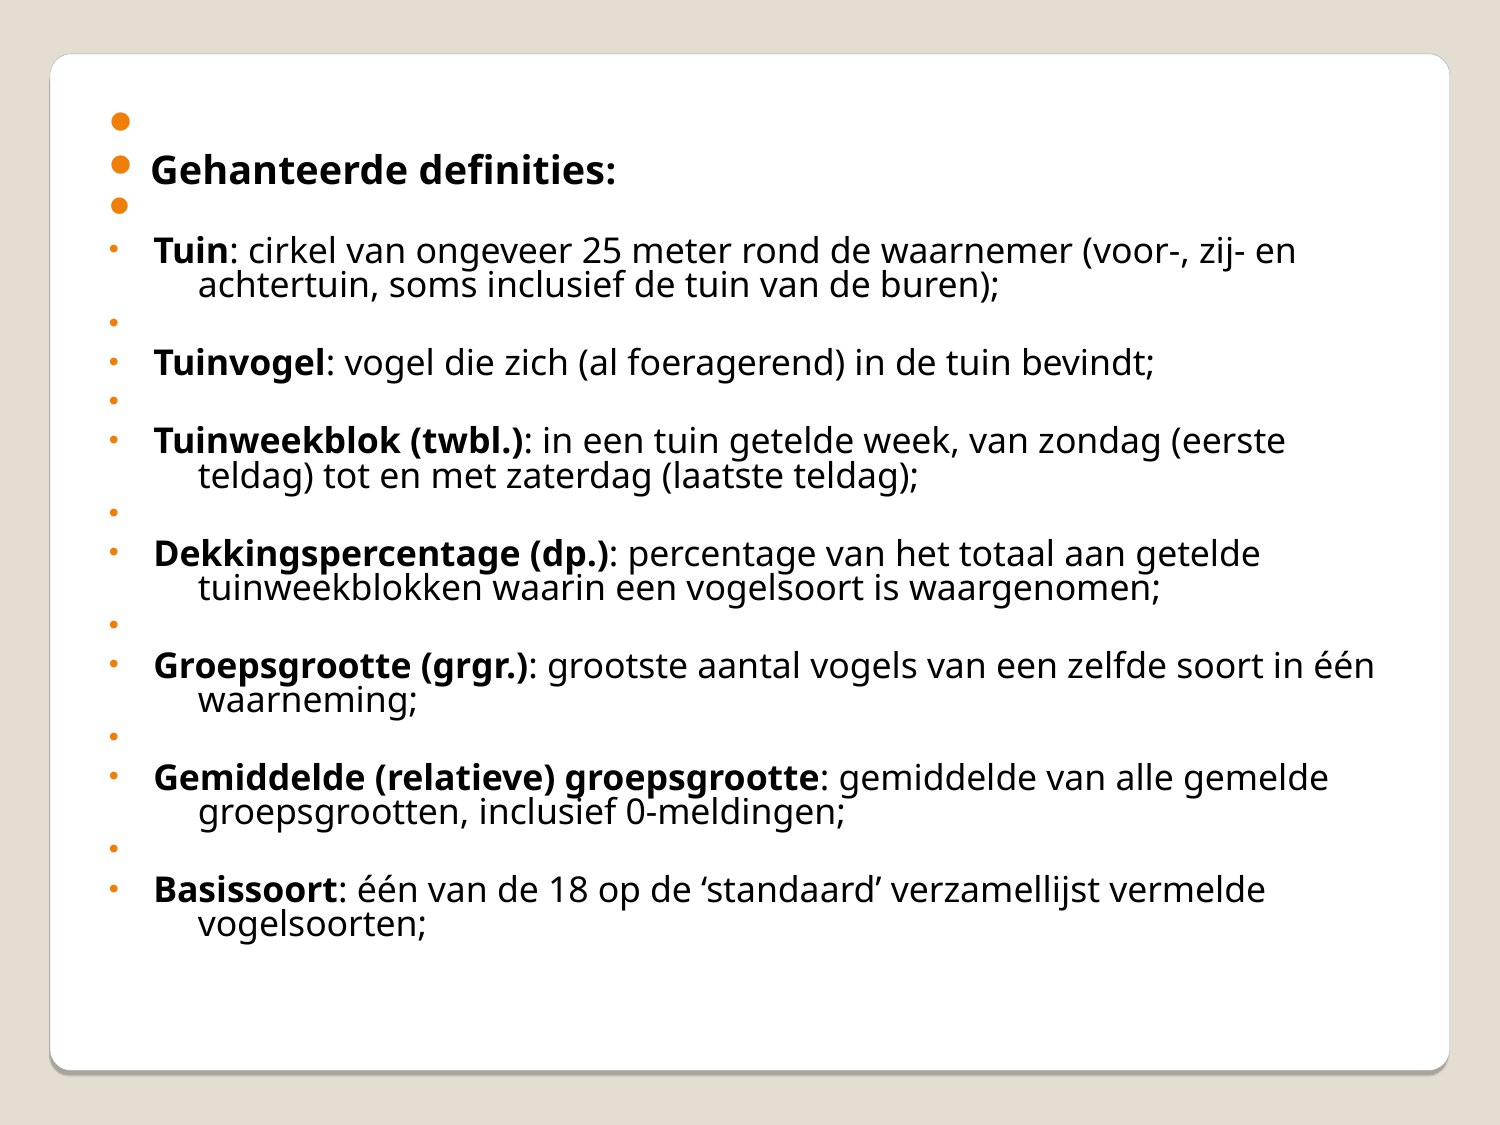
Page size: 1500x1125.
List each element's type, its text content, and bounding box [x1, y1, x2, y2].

list Gehanteerde definities: Tuin: cirkel van ongeveer 25 meter rond de waarnemer (voor-, zij- en achtertuin, soms inclusief de tuin van de buren); Tuinvogel: vogel die zich (al foeragerend) in de tuin bevindt; Tuinweekblok (twbl.): in een tuin getelde week, van zondag (eerste teldag) tot en met zaterdag (laatste teldag); Dekkingspercentage (dp.): percentage van het totaal aan getelde tuinweekblokken waarin een vogelsoort is waargenomen; Groepsgrootte (grgr.): grootste aantal vogels van een zelfde soort in één waarneming; Gemiddelde (relatieve) groepsgrootte: gemiddelde van alle gemelde groepsgrootten, inclusief 0-meldingen; Basissoort: één van de 18 op de ‘standaard’ verzamellijst vermelde vogelsoorten; [78, 86, 1422, 953]
